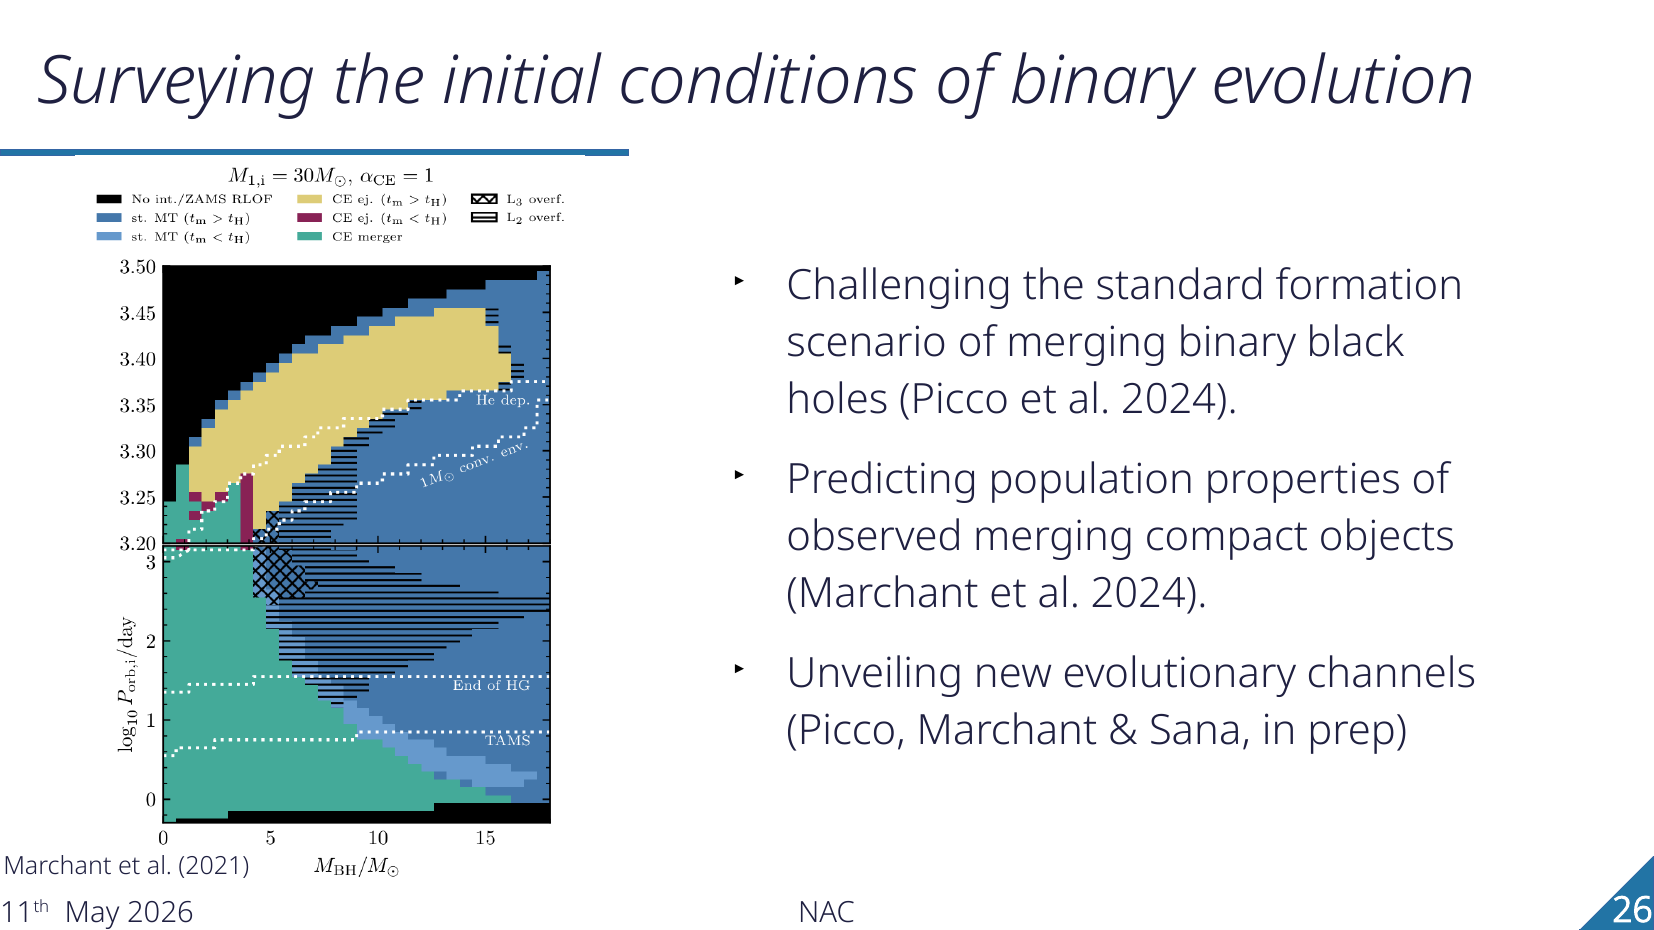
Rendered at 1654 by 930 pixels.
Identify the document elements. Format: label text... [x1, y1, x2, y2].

text_box Marchant et al. (2021) [0, 840, 577, 930]
text_box 26 [1129, 876, 1653, 930]
text_box [1633, 856, 1653, 876]
list Challenging the standard formation scenario of merging binary black holes (Picco et al. 2024). Predicting population properties of observed merging compact objects (Marchant et al. 2024). Unveiling new evolutionary channels (Picco, Marchant & Sana, in prep) [715, 174, 1484, 850]
title Surveying the initial conditions of binary evolution [37, 0, 1612, 156]
picture [75, 155, 585, 886]
